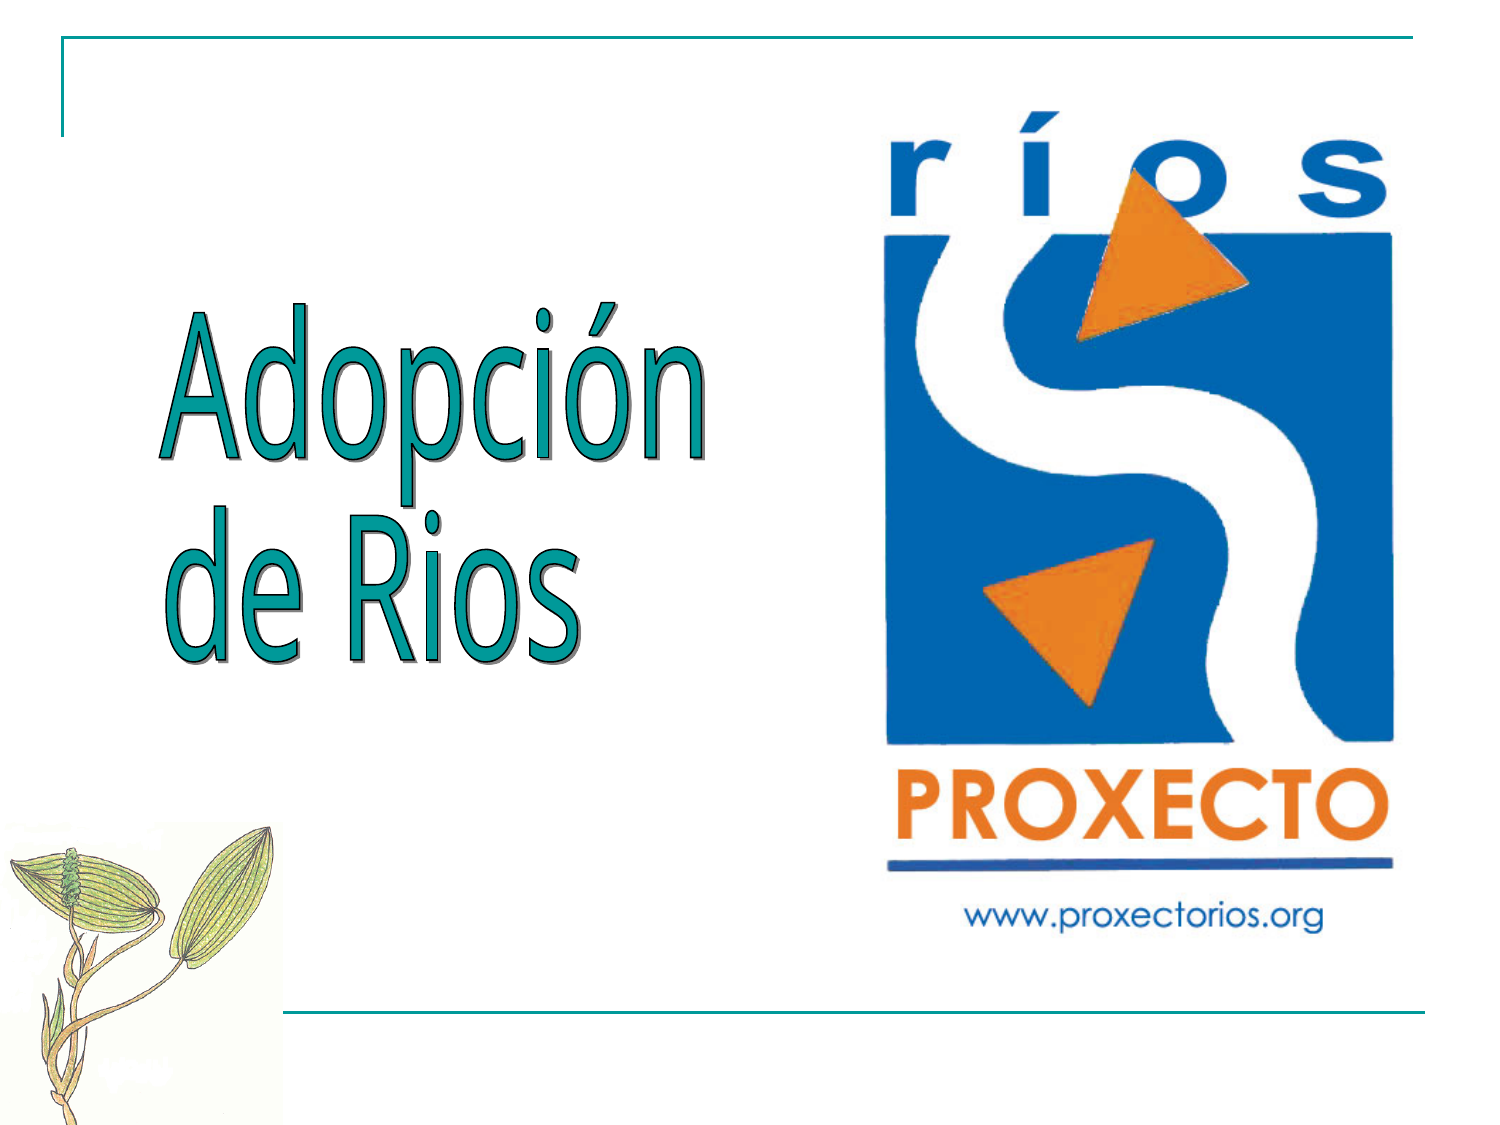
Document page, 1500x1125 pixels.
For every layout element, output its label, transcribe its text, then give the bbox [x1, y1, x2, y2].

text_box Adopción de Rios [159, 312, 239, 458]
text_box Adopción de Rios [589, 302, 615, 336]
picture [0, 822, 283, 1125]
picture [870, 100, 1405, 965]
text_box Adopción de Rios [242, 549, 300, 662]
text_box Adopción de Rios [401, 347, 461, 507]
text_box Adopción de Rios [166, 506, 226, 662]
text_box Adopción de Rios [245, 303, 305, 460]
text_box Adopción de Rios [566, 347, 628, 460]
text_box Adopción de Rios [426, 551, 438, 660]
text_box Adopción de Rios [474, 347, 524, 460]
text_box Adopción de Rios [529, 549, 578, 662]
text_box Adopción de Rios [322, 347, 385, 460]
text_box Adopción de Rios [536, 308, 550, 332]
text_box Adopción de Rios [645, 347, 702, 458]
text_box Adopción de Rios [537, 349, 549, 458]
text_box Adopción de Rios [350, 515, 415, 660]
text_box Adopción de Rios [454, 549, 517, 662]
text_box Adopción de Rios [425, 510, 439, 534]
